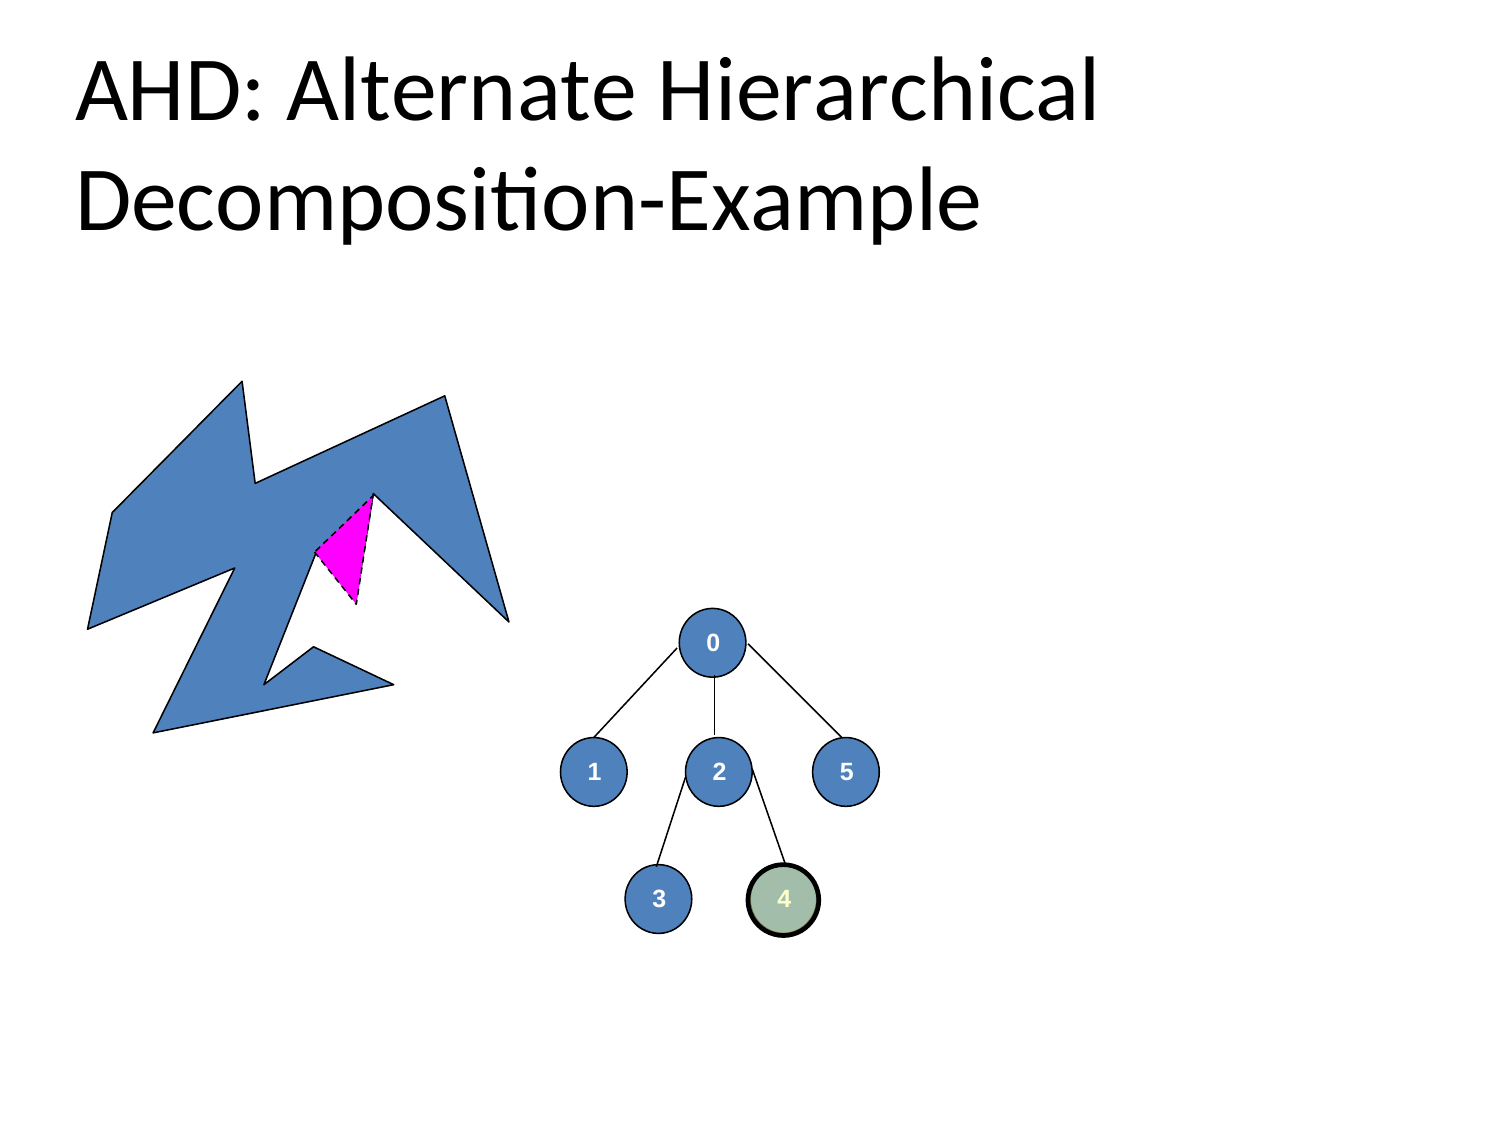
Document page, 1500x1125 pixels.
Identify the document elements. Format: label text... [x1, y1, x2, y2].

text_box 4 [813, 908, 819, 921]
text_box [812, 737, 872, 807]
text_box [679, 608, 738, 678]
text_box 1 [572, 747, 630, 794]
title AHD: Alternate Hierarchical Decomposition-Example [75, 28, 1425, 249]
text_box 5 [825, 747, 882, 794]
text_box [747, 864, 819, 936]
text_box 3 [637, 875, 694, 921]
text_box 2 [697, 747, 755, 794]
text_box 4 [810, 875, 819, 892]
text_box [625, 864, 685, 934]
text_box [685, 737, 745, 807]
text_box 0 [691, 618, 748, 665]
text_box [560, 737, 620, 807]
text_box [87, 381, 509, 733]
